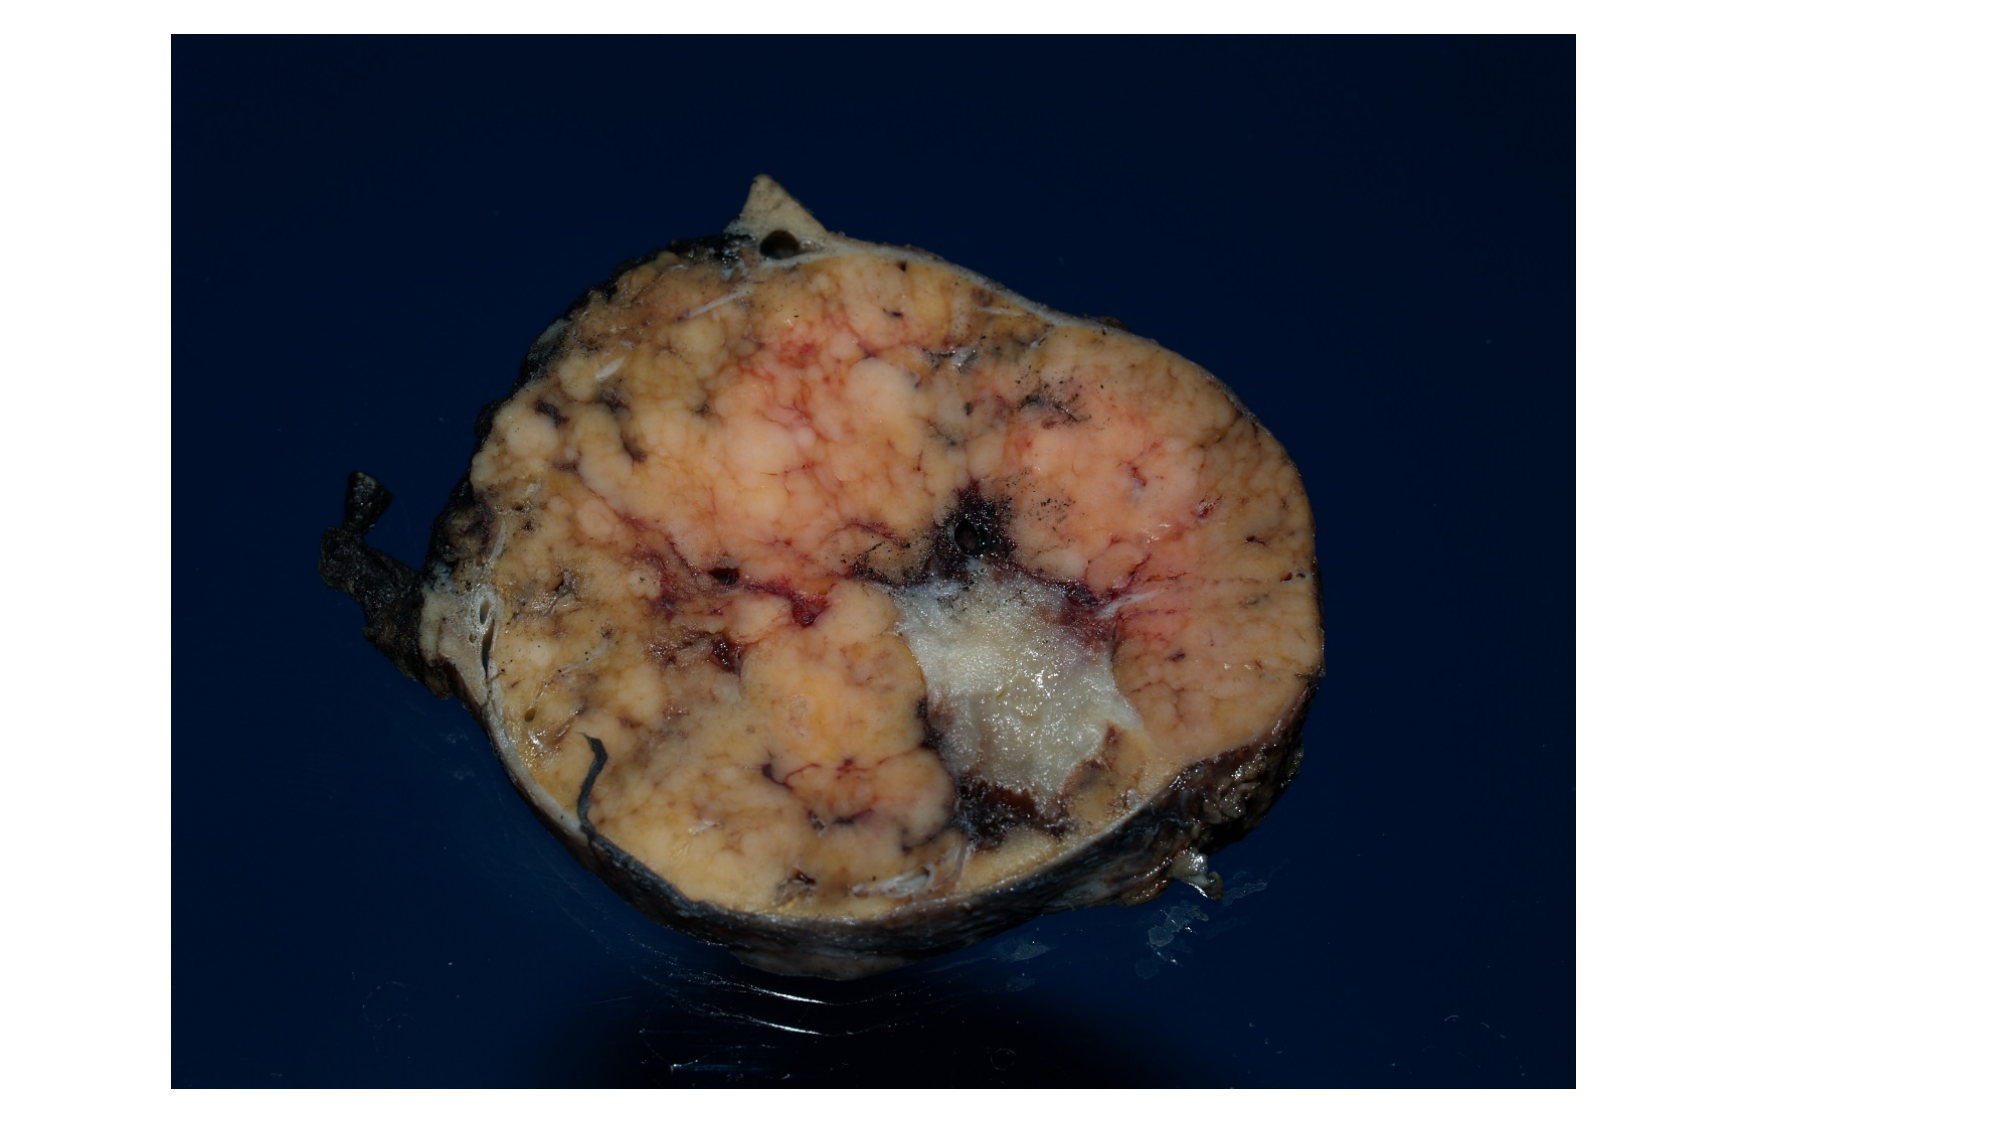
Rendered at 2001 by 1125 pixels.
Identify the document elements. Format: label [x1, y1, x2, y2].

picture [171, 34, 1576, 1089]
